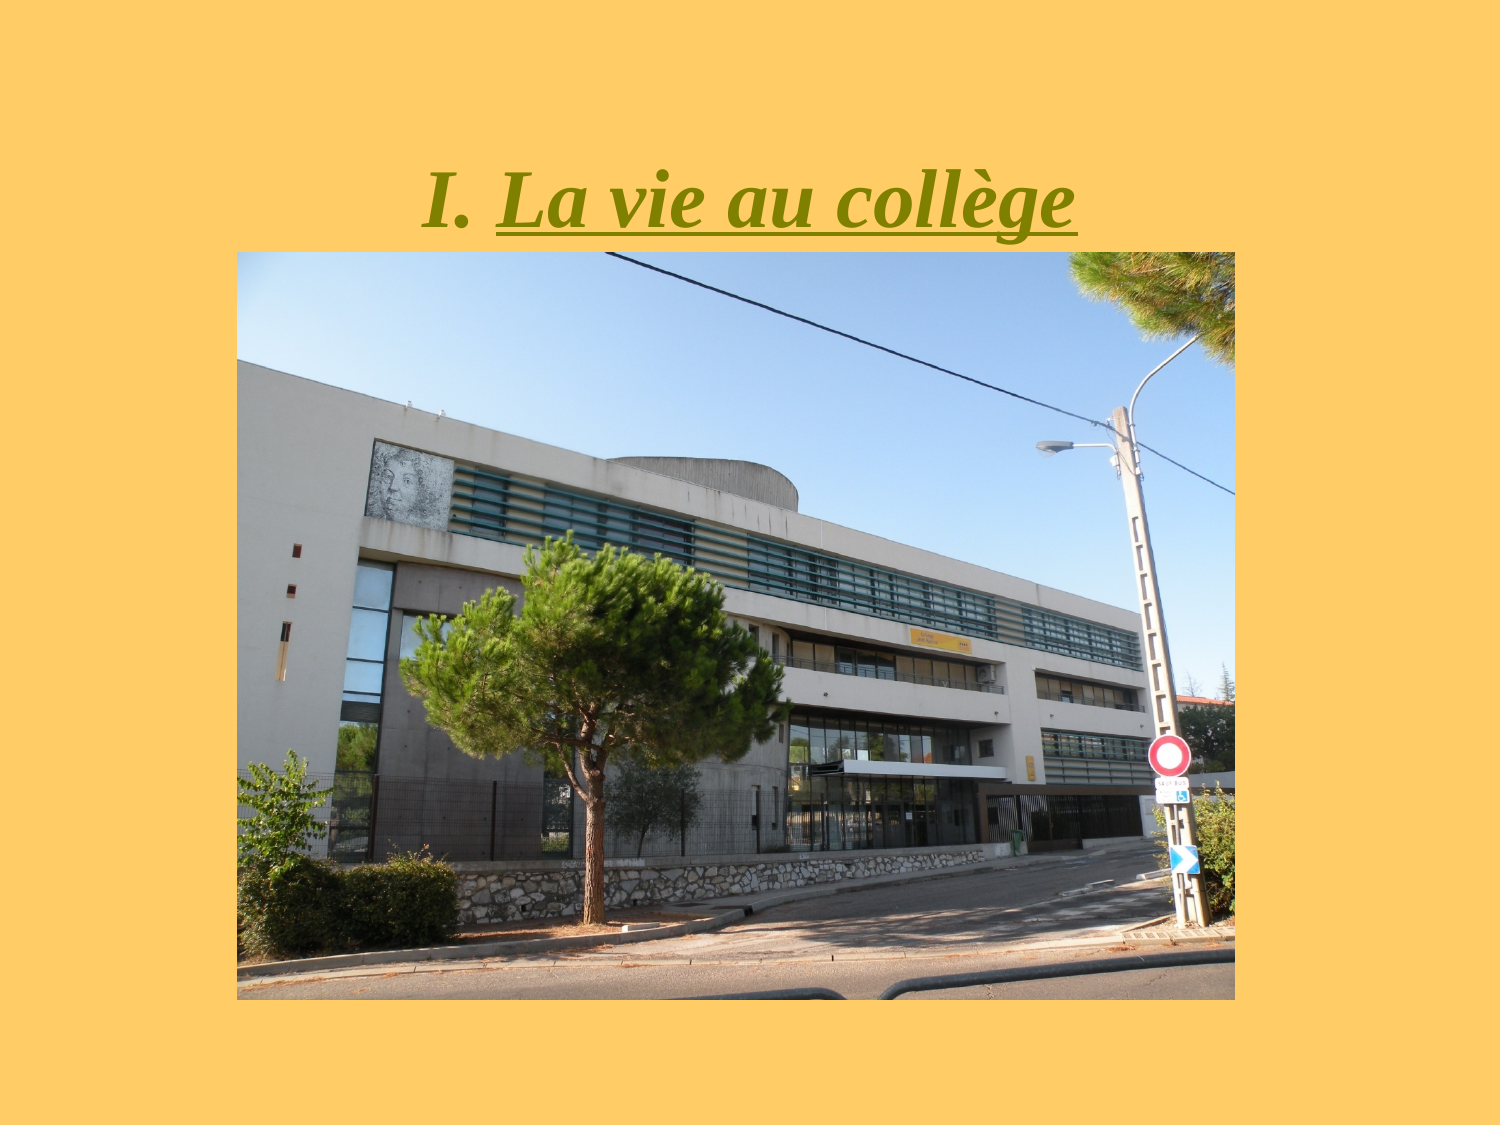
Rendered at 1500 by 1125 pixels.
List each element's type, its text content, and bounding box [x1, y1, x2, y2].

text_box I. La vie au collège [112, 99, 1388, 288]
picture [237, 252, 1235, 1000]
